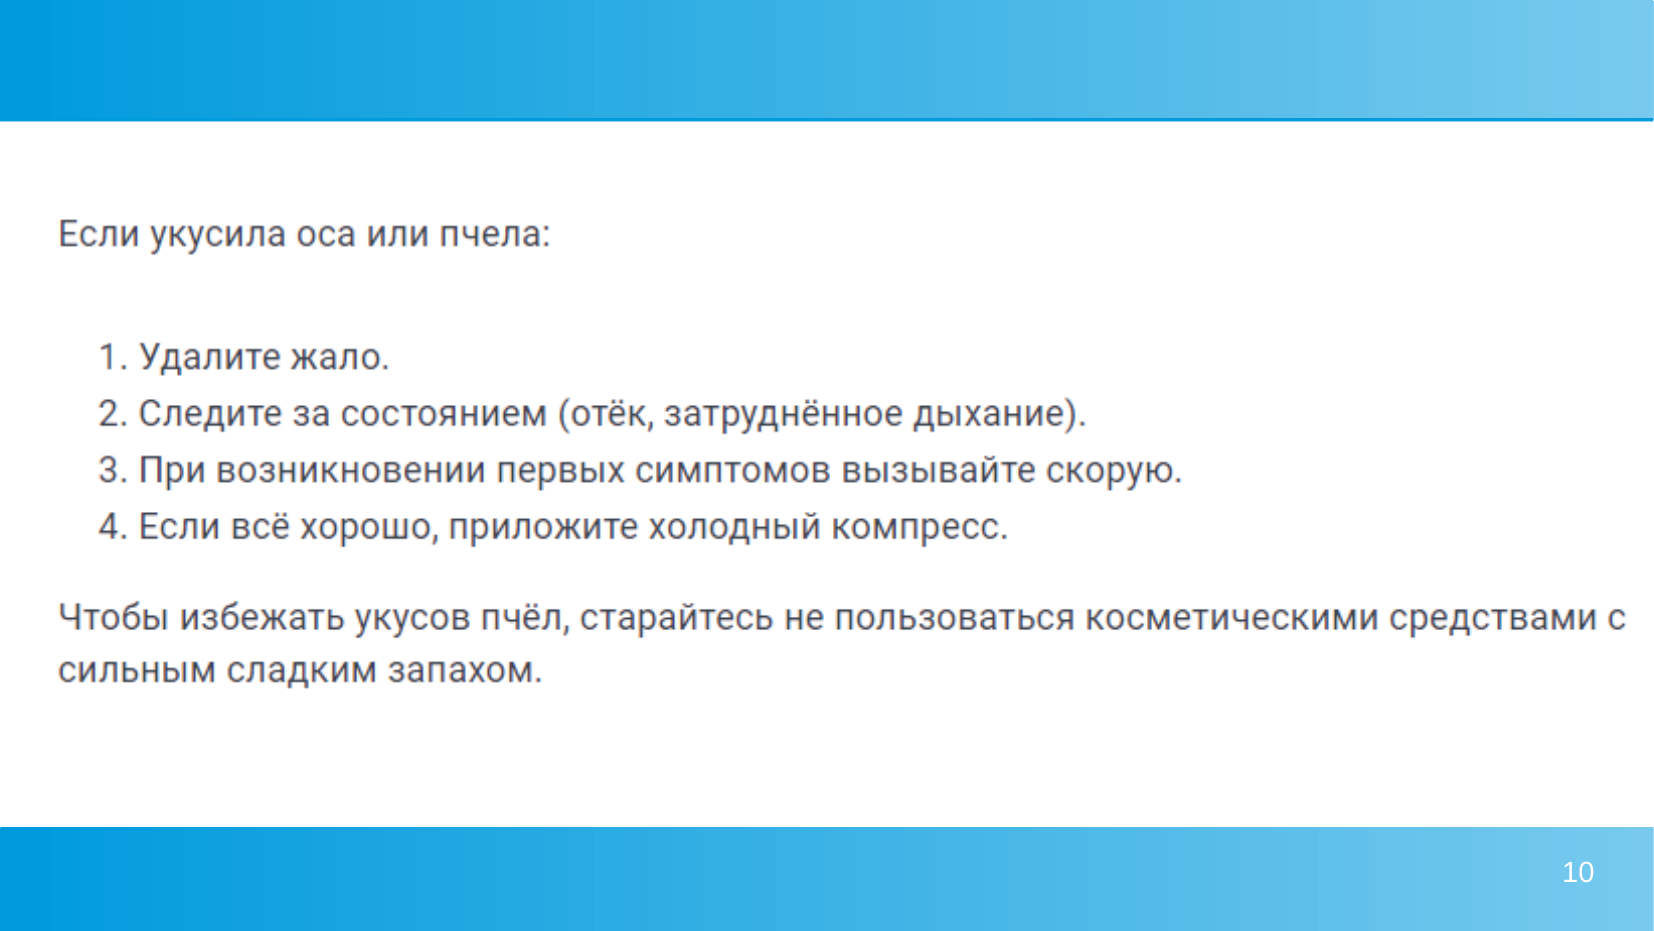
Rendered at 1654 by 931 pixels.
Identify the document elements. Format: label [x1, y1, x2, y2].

picture [11, 176, 1653, 733]
